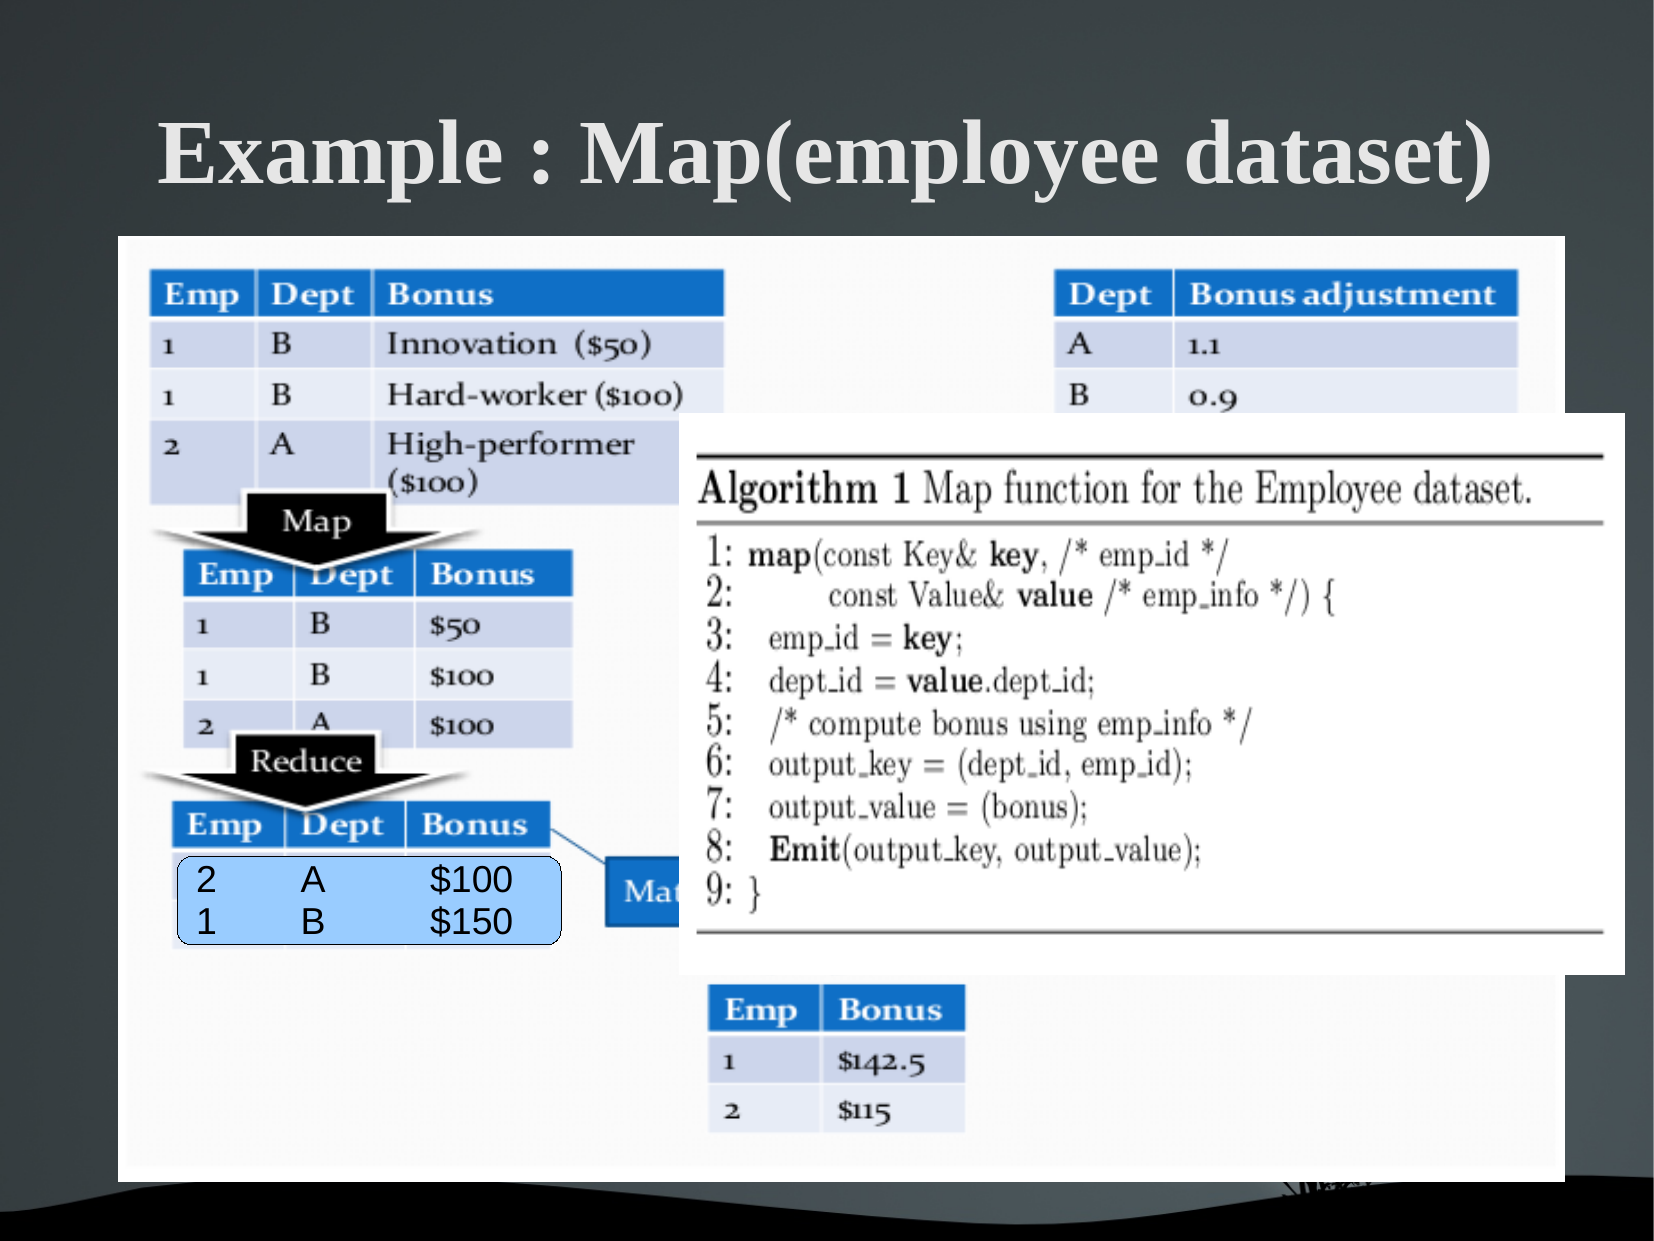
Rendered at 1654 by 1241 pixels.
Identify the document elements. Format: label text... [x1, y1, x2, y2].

picture [0, 0, 1654, 1241]
title Example : Map(employee dataset) [82, 56, 1571, 250]
text_box 2 A $100 1 B $150 [177, 856, 562, 945]
